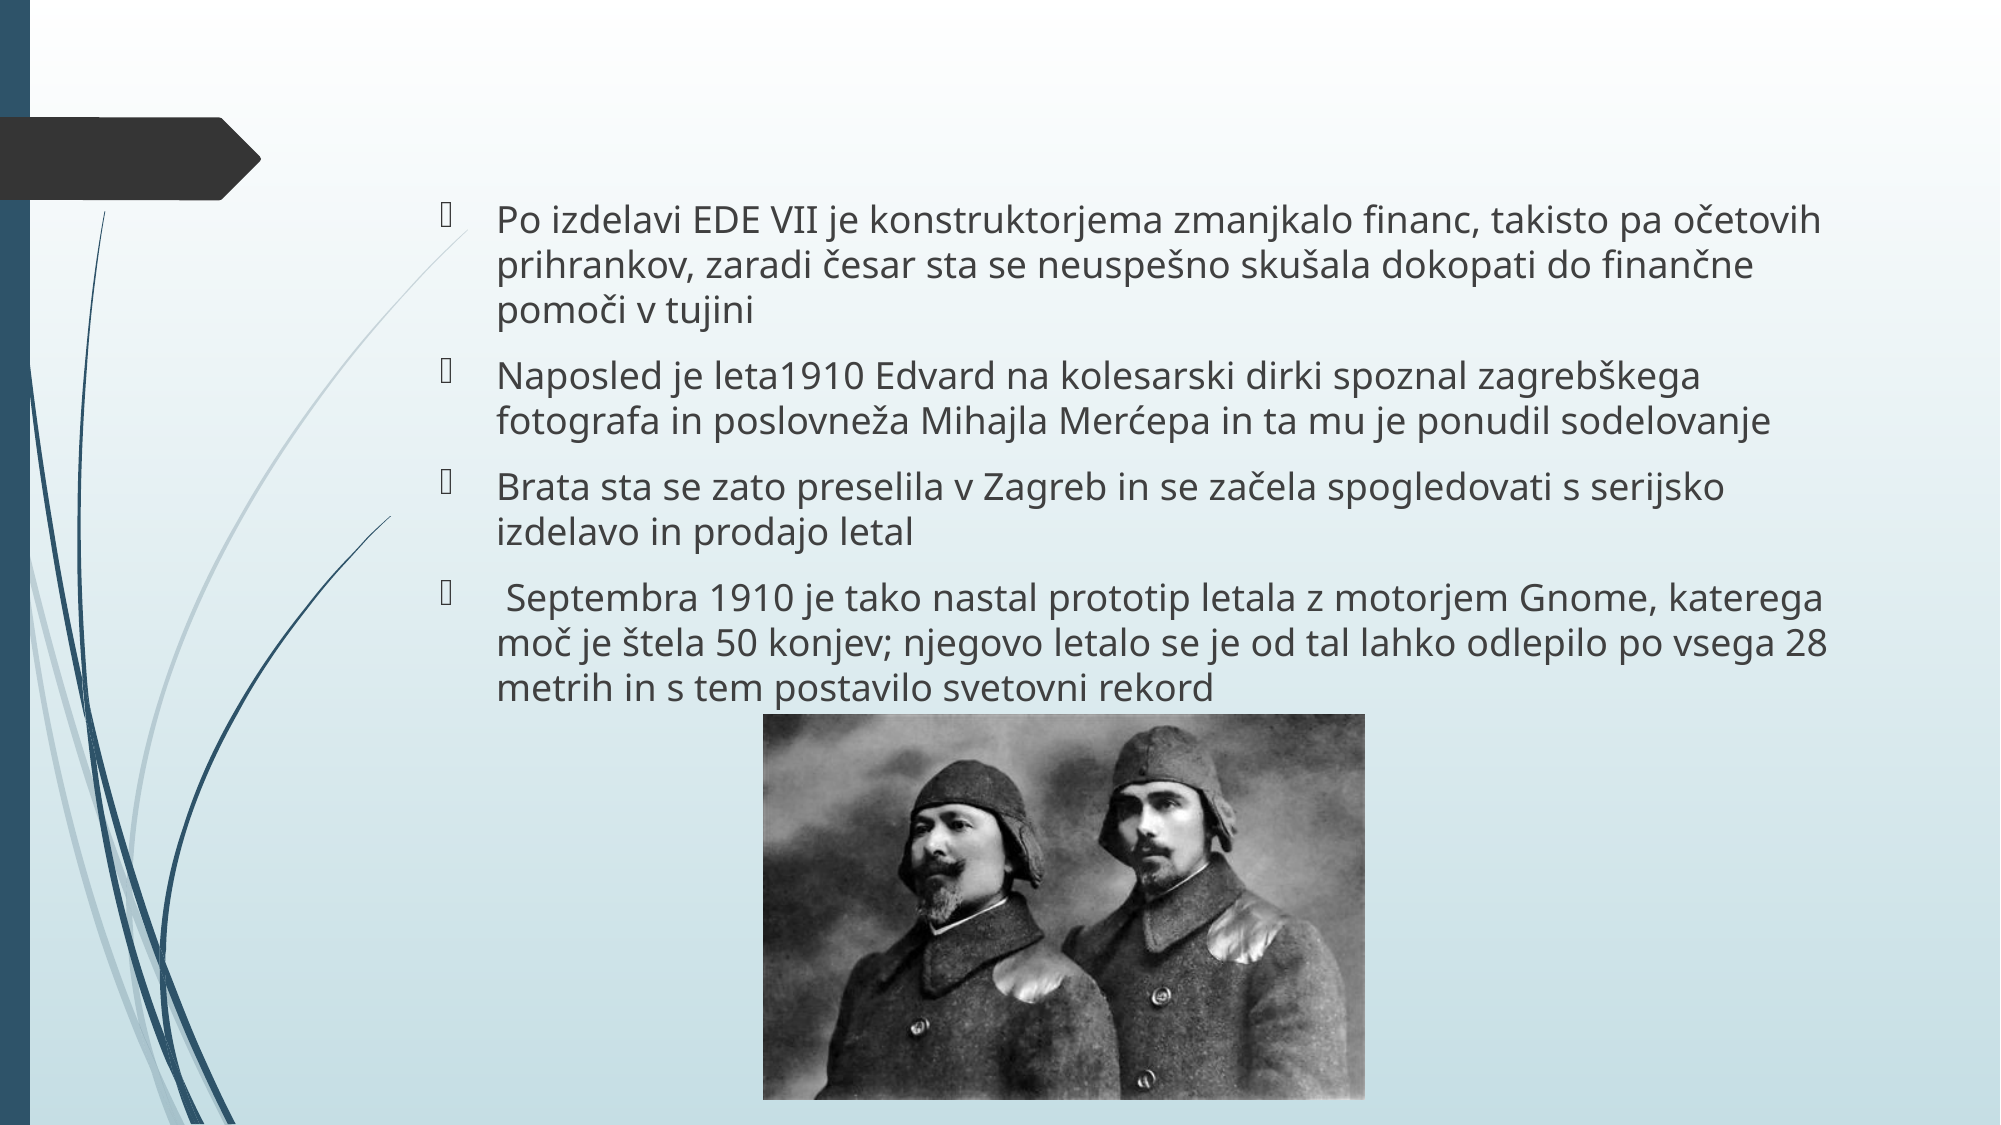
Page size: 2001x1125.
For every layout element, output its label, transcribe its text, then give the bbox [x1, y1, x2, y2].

list Po izdelavi EDE VII je konstruktorjema zmanjkalo financ, takisto pa očetovih prihrankov, zaradi česar sta se neuspešno skušala dokopati do finančne pomoči v tujini Naposled je leta1910 Edvard na kolesarski dirki spoznal zagrebškega fotografa in poslovneža Mihajla Merćepa in ta mu je ponudil sodelovanje Brata sta se zato preselila v Zagreb in se začela spogledovati s serijsko izdelavo in prodajo letal Septembra 1910 je tako nastal prototip letala z motorjem Gnome, katerega moč je štela 50 konjev; njegovo letalo se je od tal lahko odlepilo po vsega 28 metrih in s tem postavilo svetovni rekord [424, 188, 1888, 970]
picture [763, 714, 1365, 1100]
